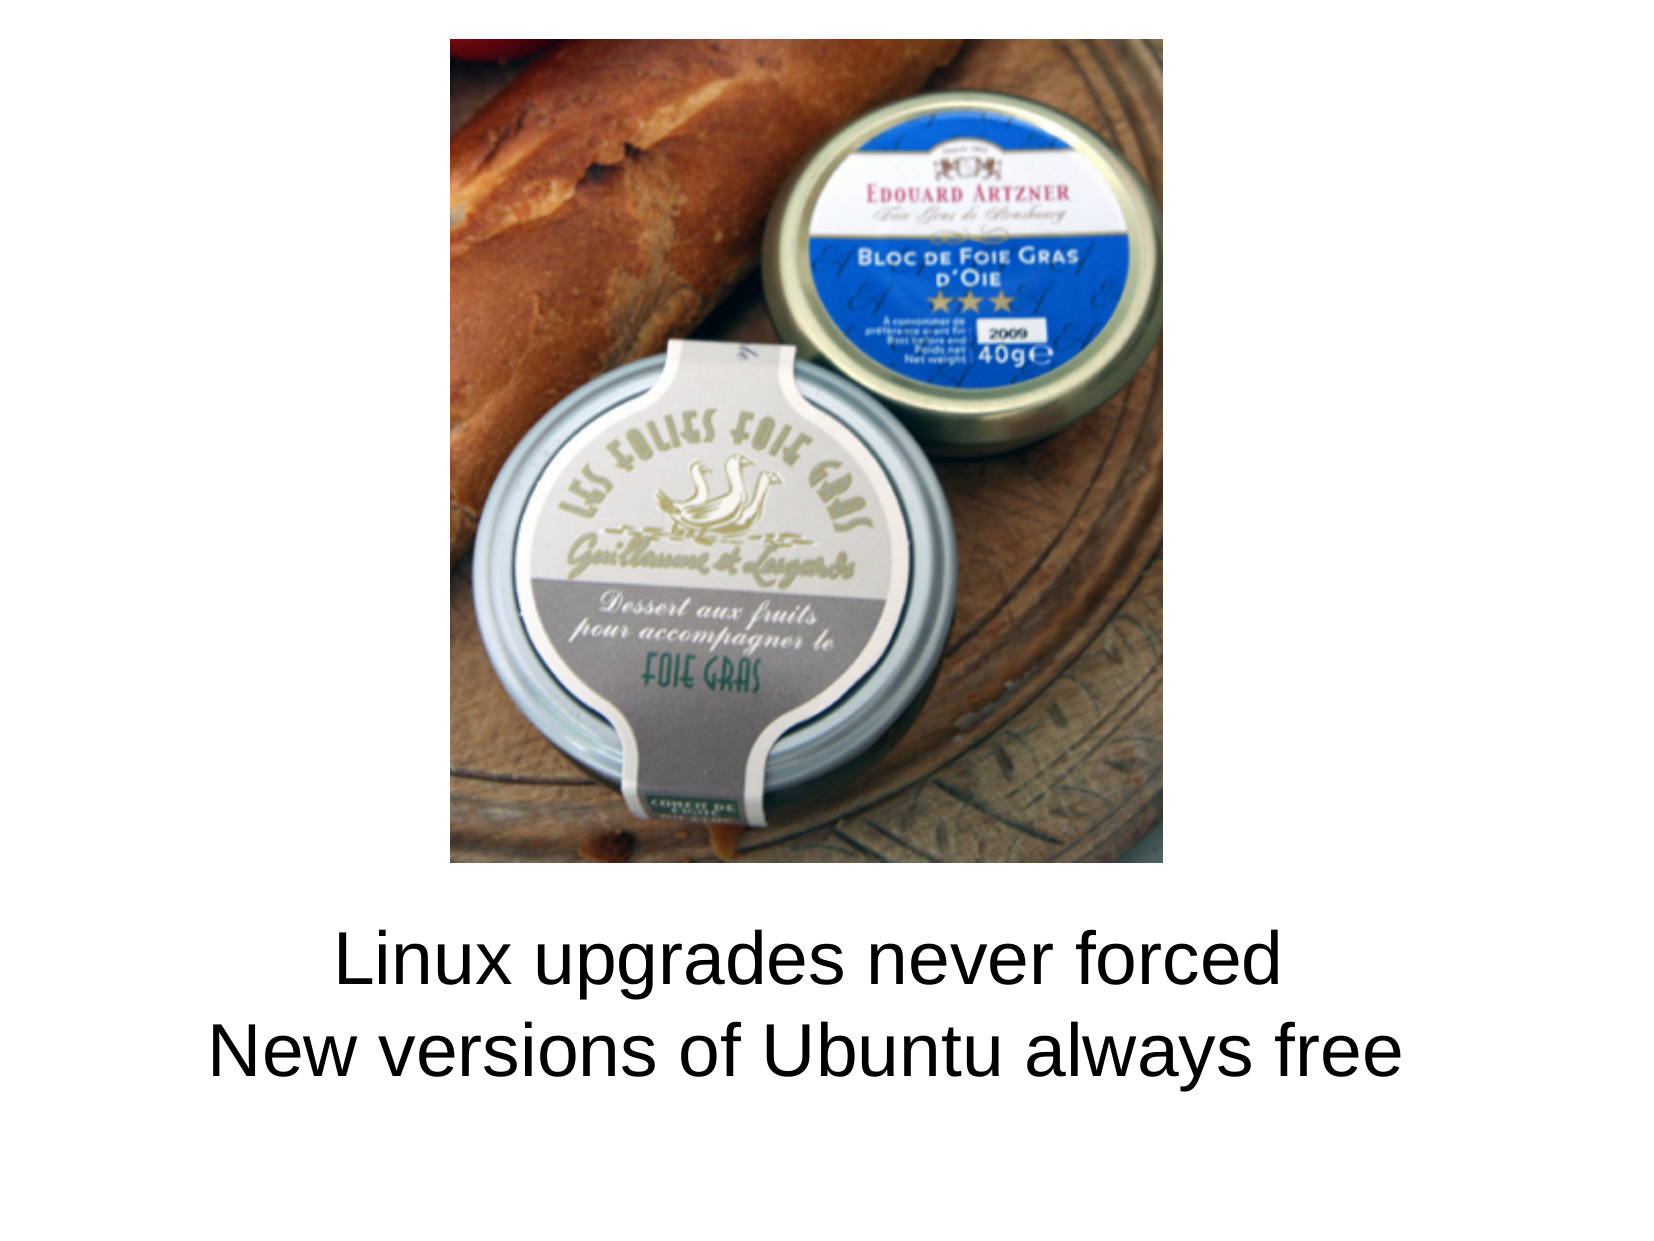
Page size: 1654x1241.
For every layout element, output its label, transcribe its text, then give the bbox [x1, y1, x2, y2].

title Linux upgrades never forced New versions of Ubuntu always free [74, 912, 1563, 1105]
picture [450, 39, 1163, 863]
